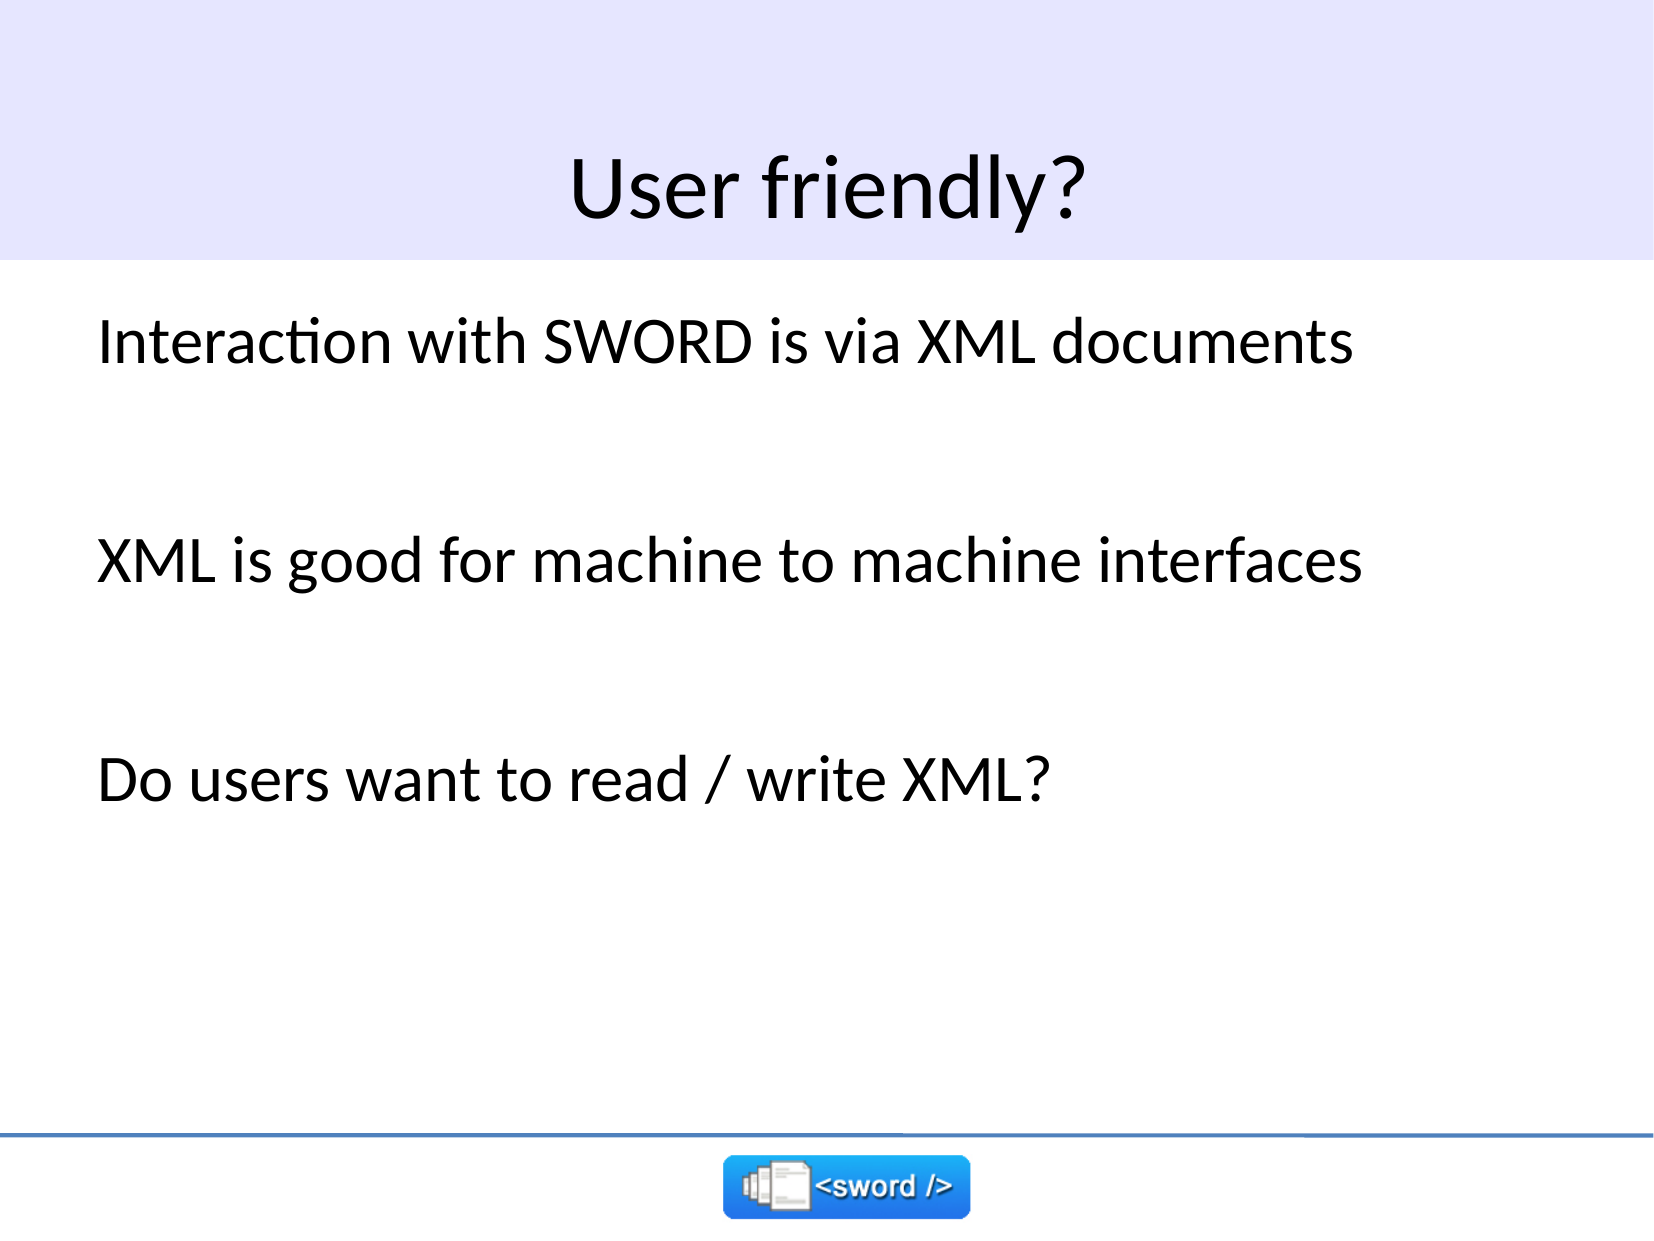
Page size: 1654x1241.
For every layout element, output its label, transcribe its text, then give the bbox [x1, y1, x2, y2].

list Interaction with SWORD is via XML documents XML is good for machine to machine interfaces Do users want to read / write XML? [82, 289, 1571, 1108]
text_box User friendly? [497, 142, 1163, 250]
picture [722, 1154, 973, 1223]
